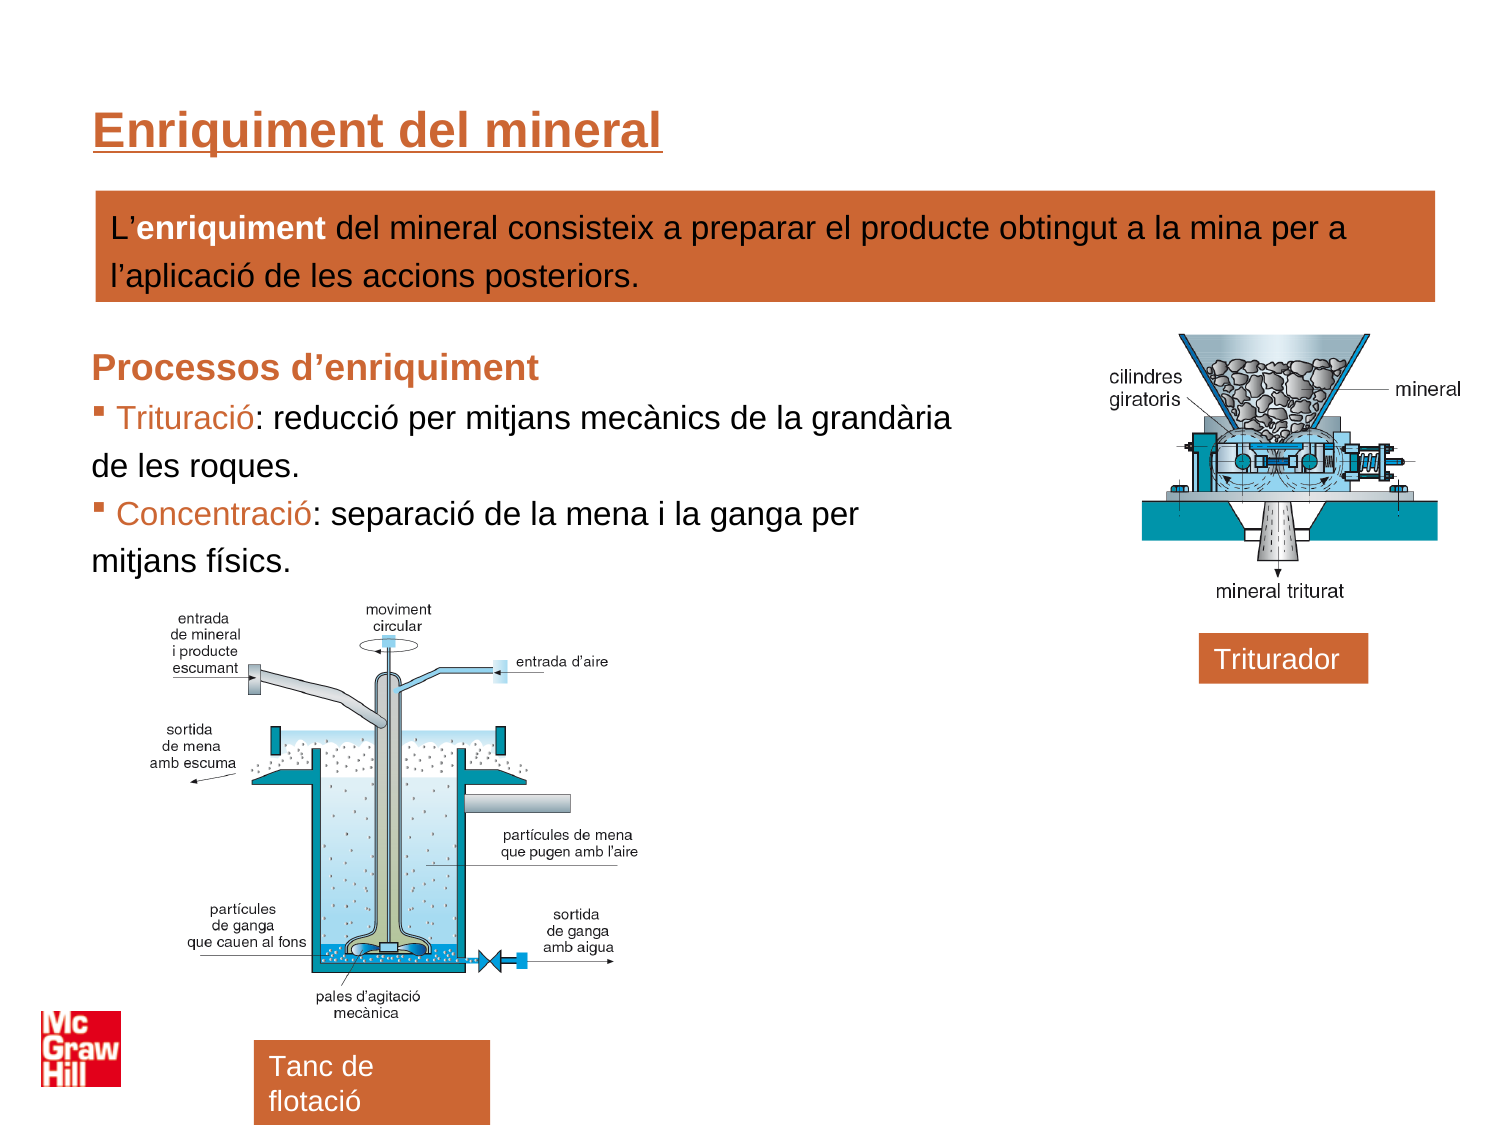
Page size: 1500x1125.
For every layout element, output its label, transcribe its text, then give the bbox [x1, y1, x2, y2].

text_box Processos d’enriquiment Trituració: reducció per mitjans mecànics de la grandària de les roques. Concentració: separació de la mena i la ganga per mitjans físics. [76, 326, 977, 588]
picture [1104, 324, 1467, 608]
text_box L’enriquiment del mineral consisteix a preparar el producte obtingut a la mina per a l’aplicació de les accions posteriors. [95, 190, 1436, 302]
text_box Enriquiment del mineral [78, 90, 1483, 166]
picture [147, 598, 654, 1024]
chart [41, 1011, 121, 1087]
text_box Triturador [1198, 633, 1369, 684]
text_box Tanc de flotació [253, 1040, 491, 1125]
